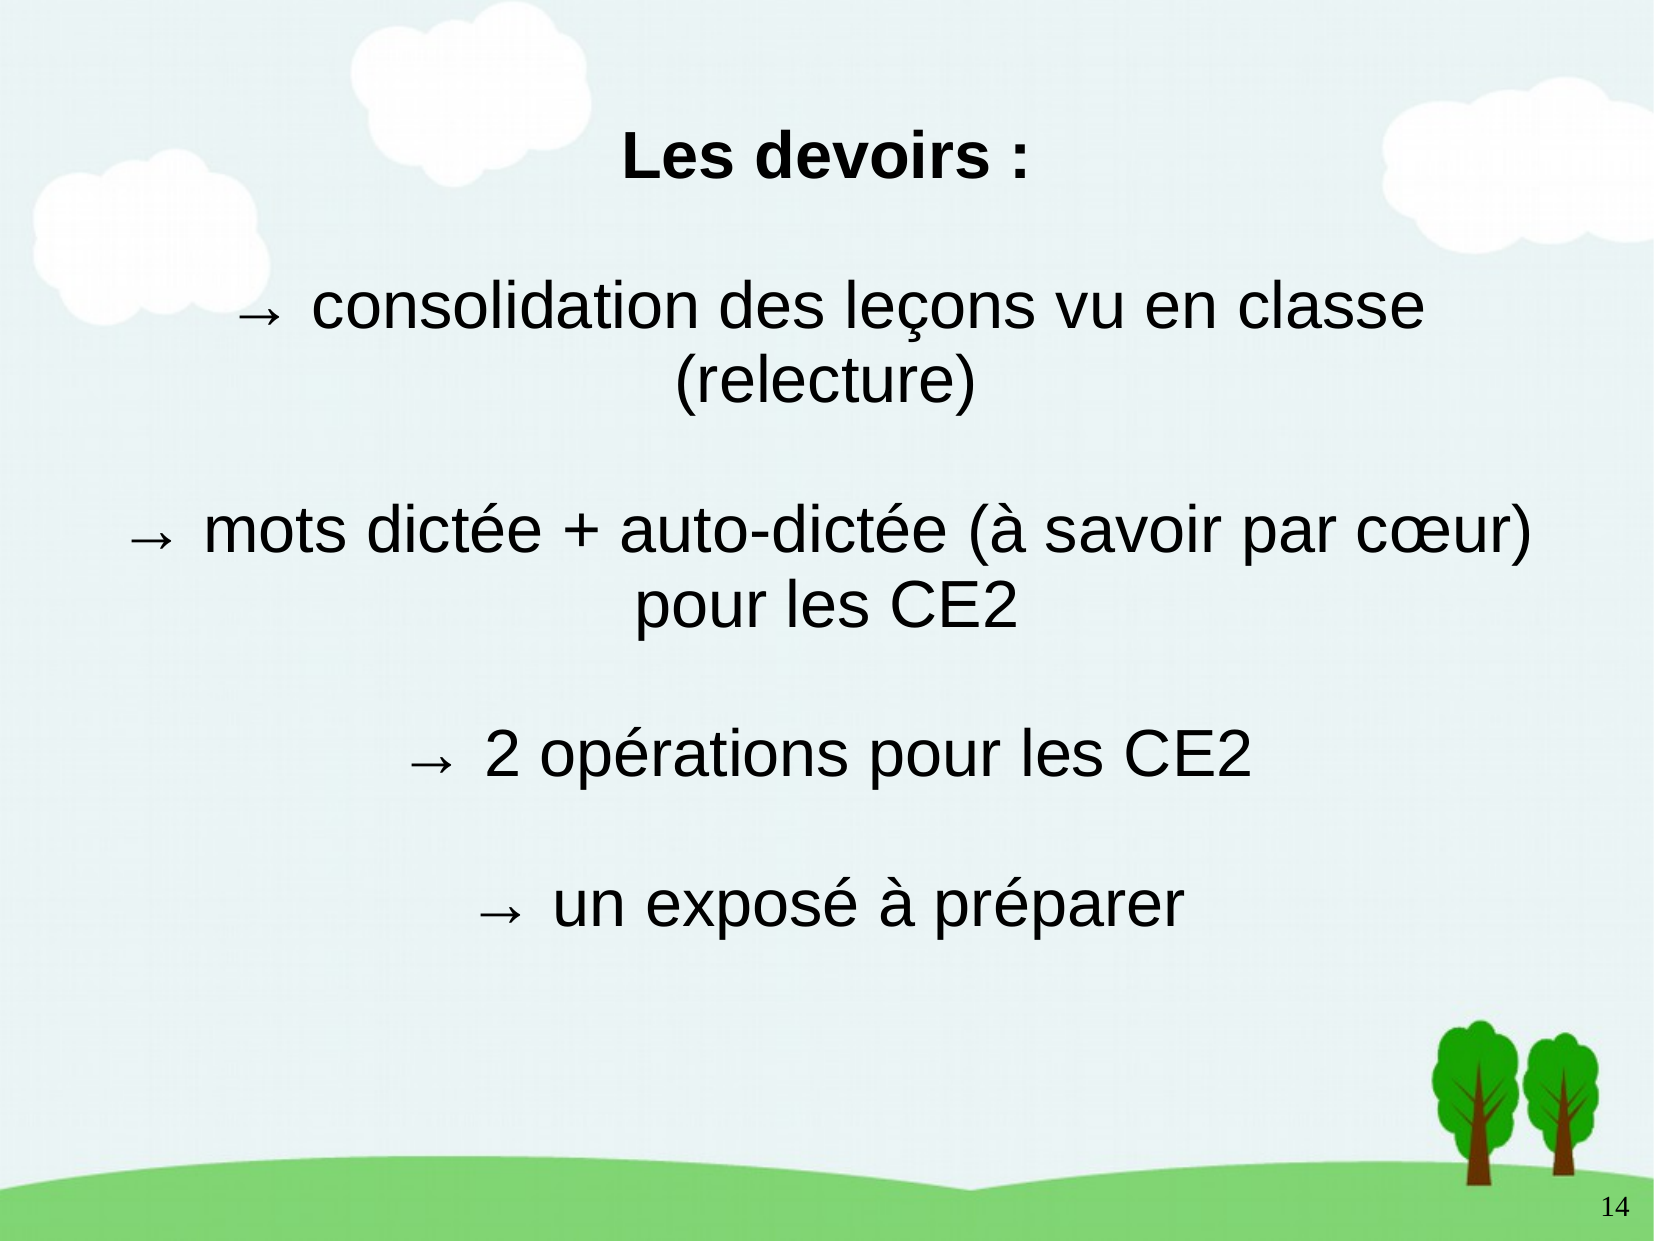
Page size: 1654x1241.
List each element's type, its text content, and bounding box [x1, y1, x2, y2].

picture [0, 0, 1654, 1241]
subtitle Les devoirs : → consolidation des leçons vu en classe (relecture) → mots dictée + auto-dictée (à savoir par cœur) pour les CE2 → 2 opérations pour les CE2 → un exposé à préparer [82, 49, 1571, 1010]
